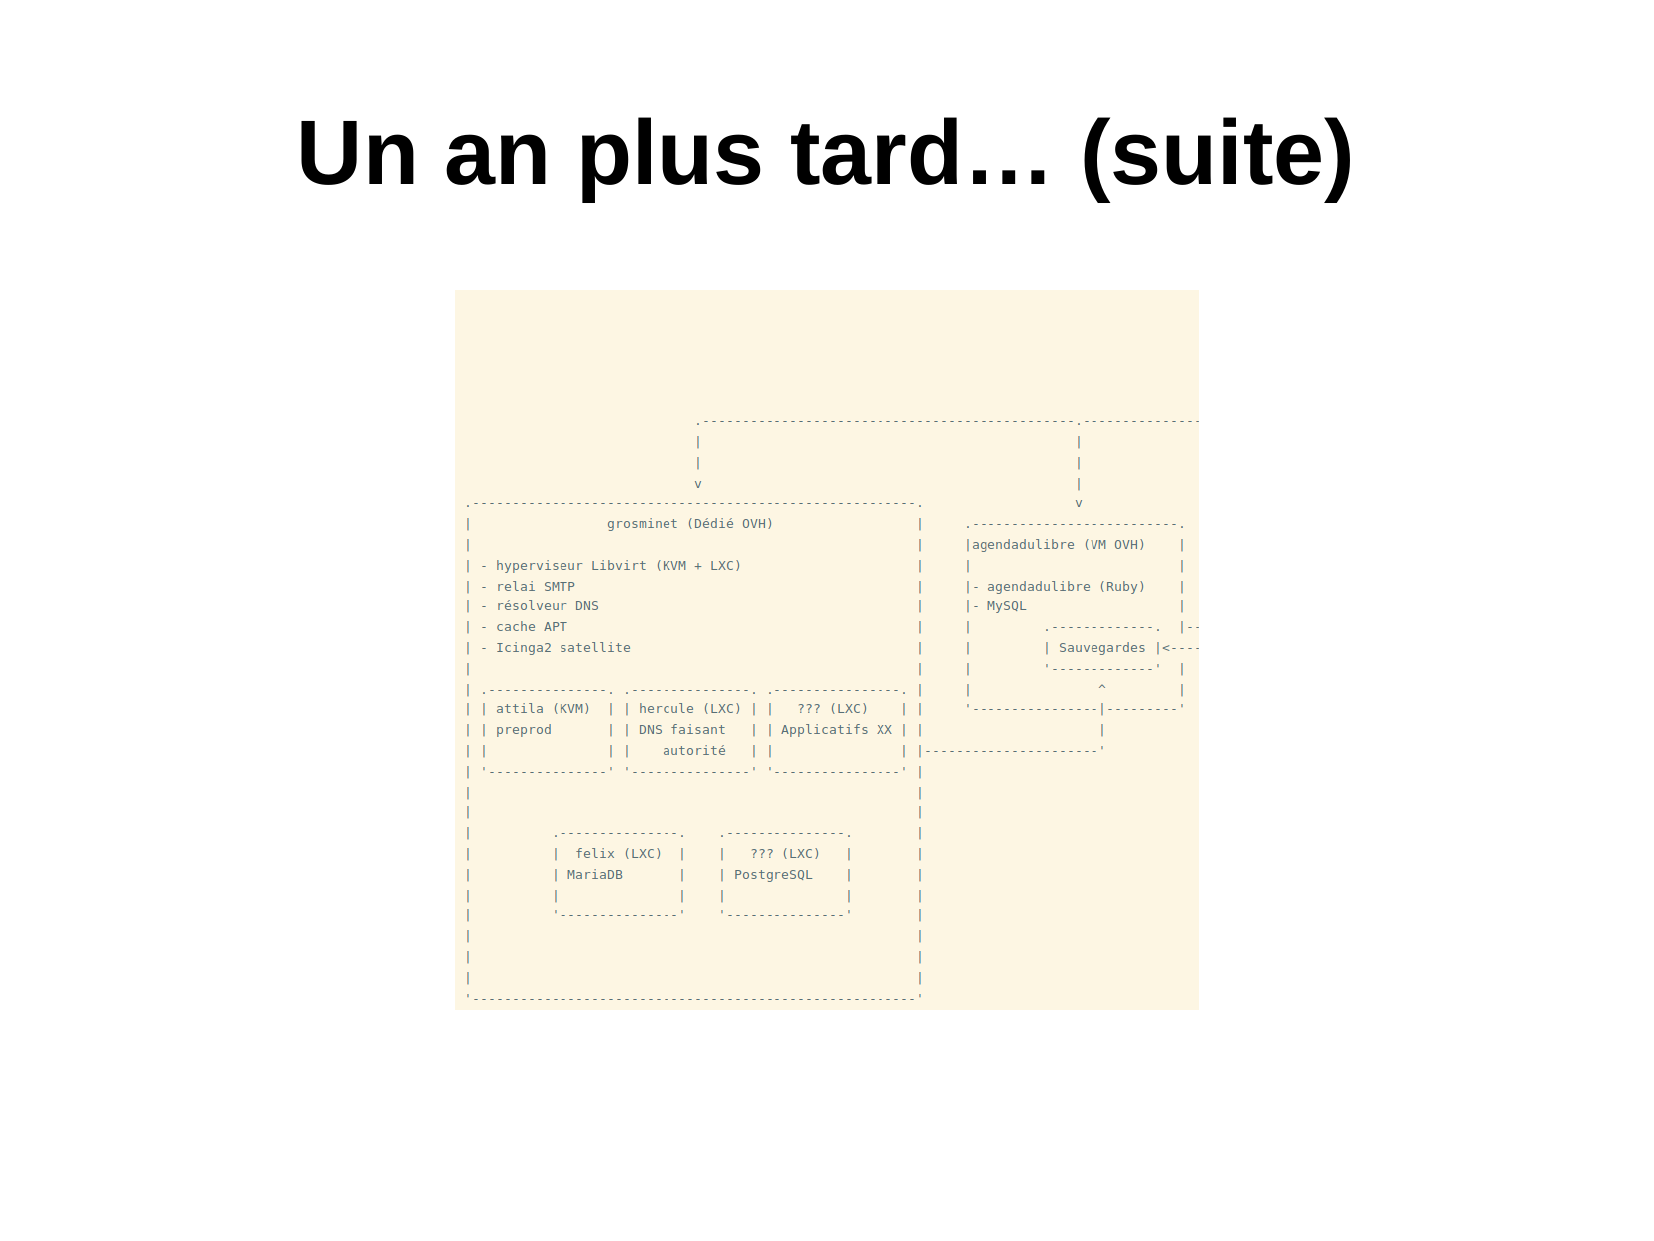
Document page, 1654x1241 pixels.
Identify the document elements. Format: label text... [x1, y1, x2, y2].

picture [455, 290, 1199, 1010]
title Un an plus tard… (suite) [82, 49, 1571, 257]
